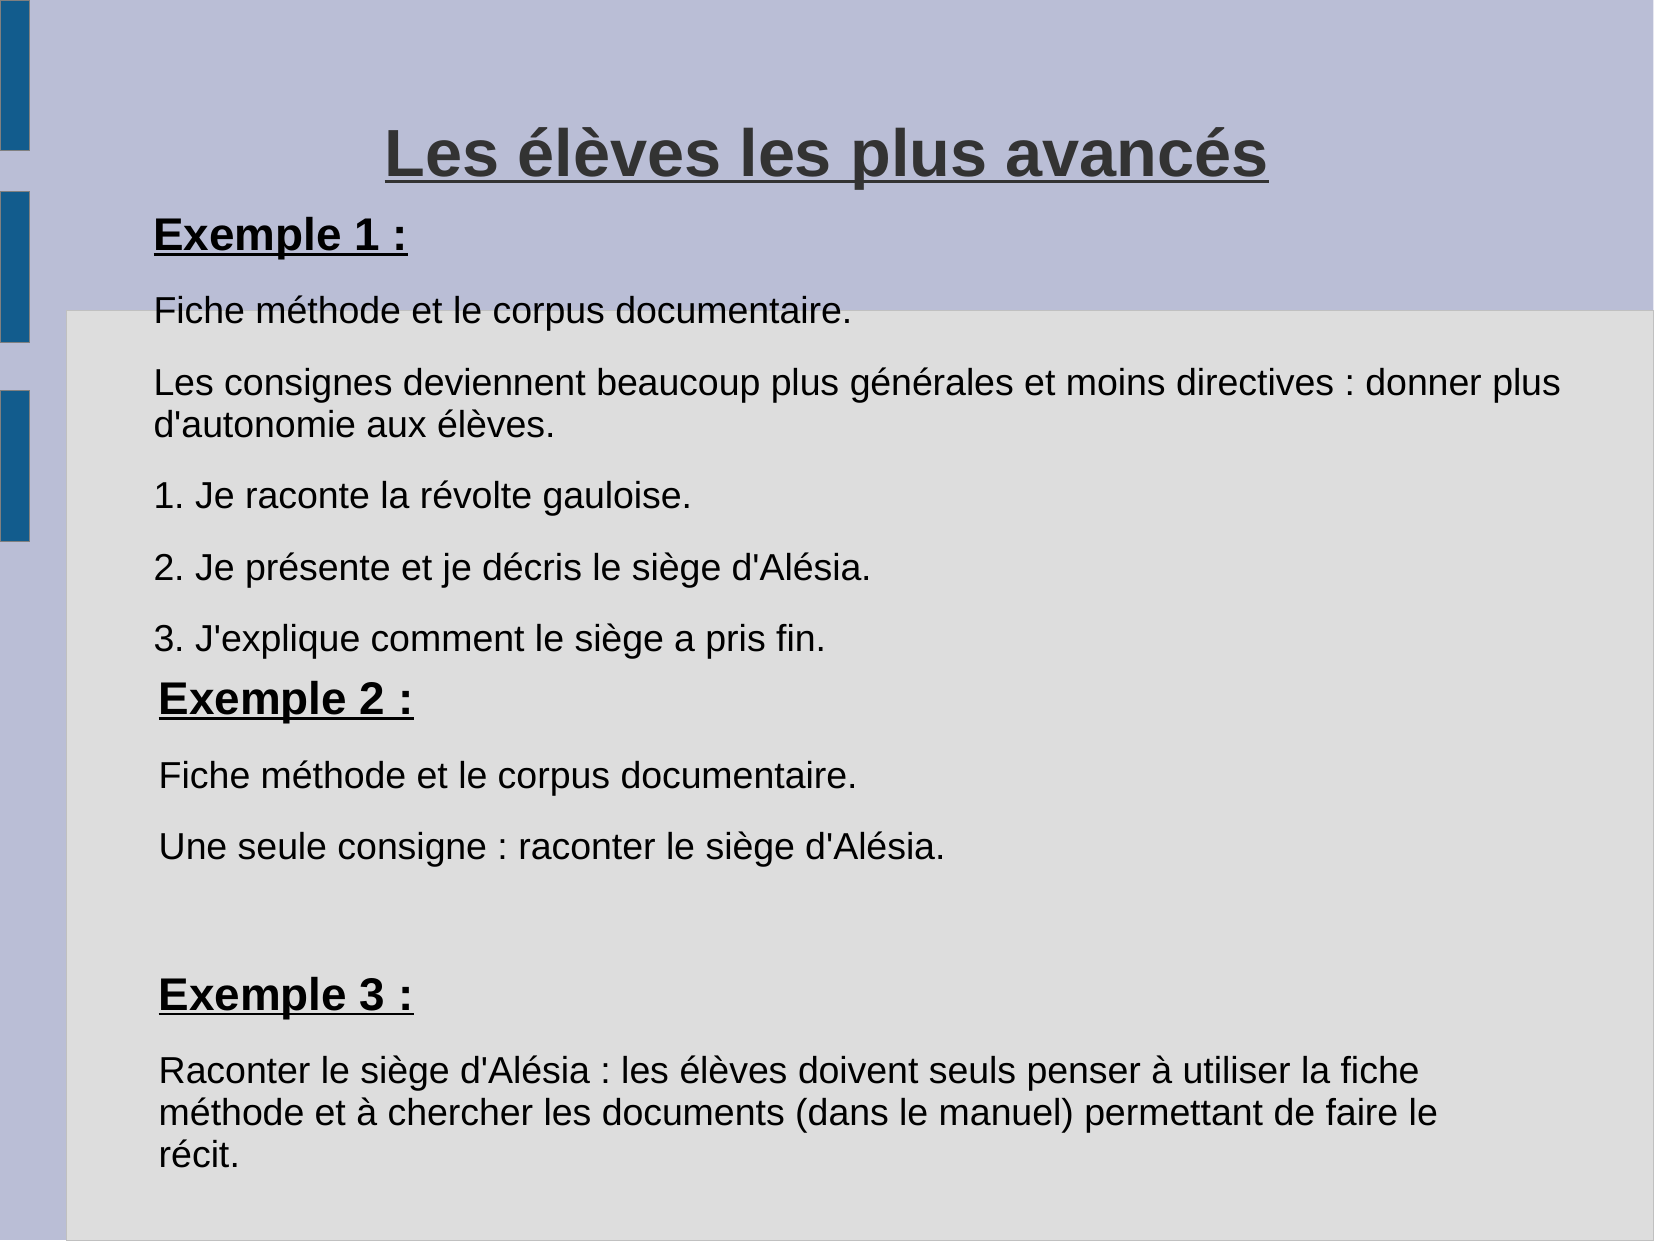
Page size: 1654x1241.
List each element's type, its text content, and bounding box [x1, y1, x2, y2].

list Exemple 2 : Fiche méthode et le corpus documentaire. Une seule consigne : raconter le siège d'Alésia. Exemple 3 : Raconter le siège d'Alésia : les élèves doivent seuls penser à utiliser la fiche méthode et à chercher les documents (dans le manuel) permettant de faire le récit. [87, 673, 1501, 1241]
list Exemple 1 : Fiche méthode et le corpus documentaire. Les consignes deviennent beaucoup plus générales et moins directives : donner plus d'autonomie aux élèves. 1. Je raconte la révolte gauloise. 2. Je présente et je décris le siège d'Alésia. 3. J'explique comment le siège a pris fin. [82, 209, 1571, 1028]
title Les élèves les plus avancés [82, 49, 1571, 209]
